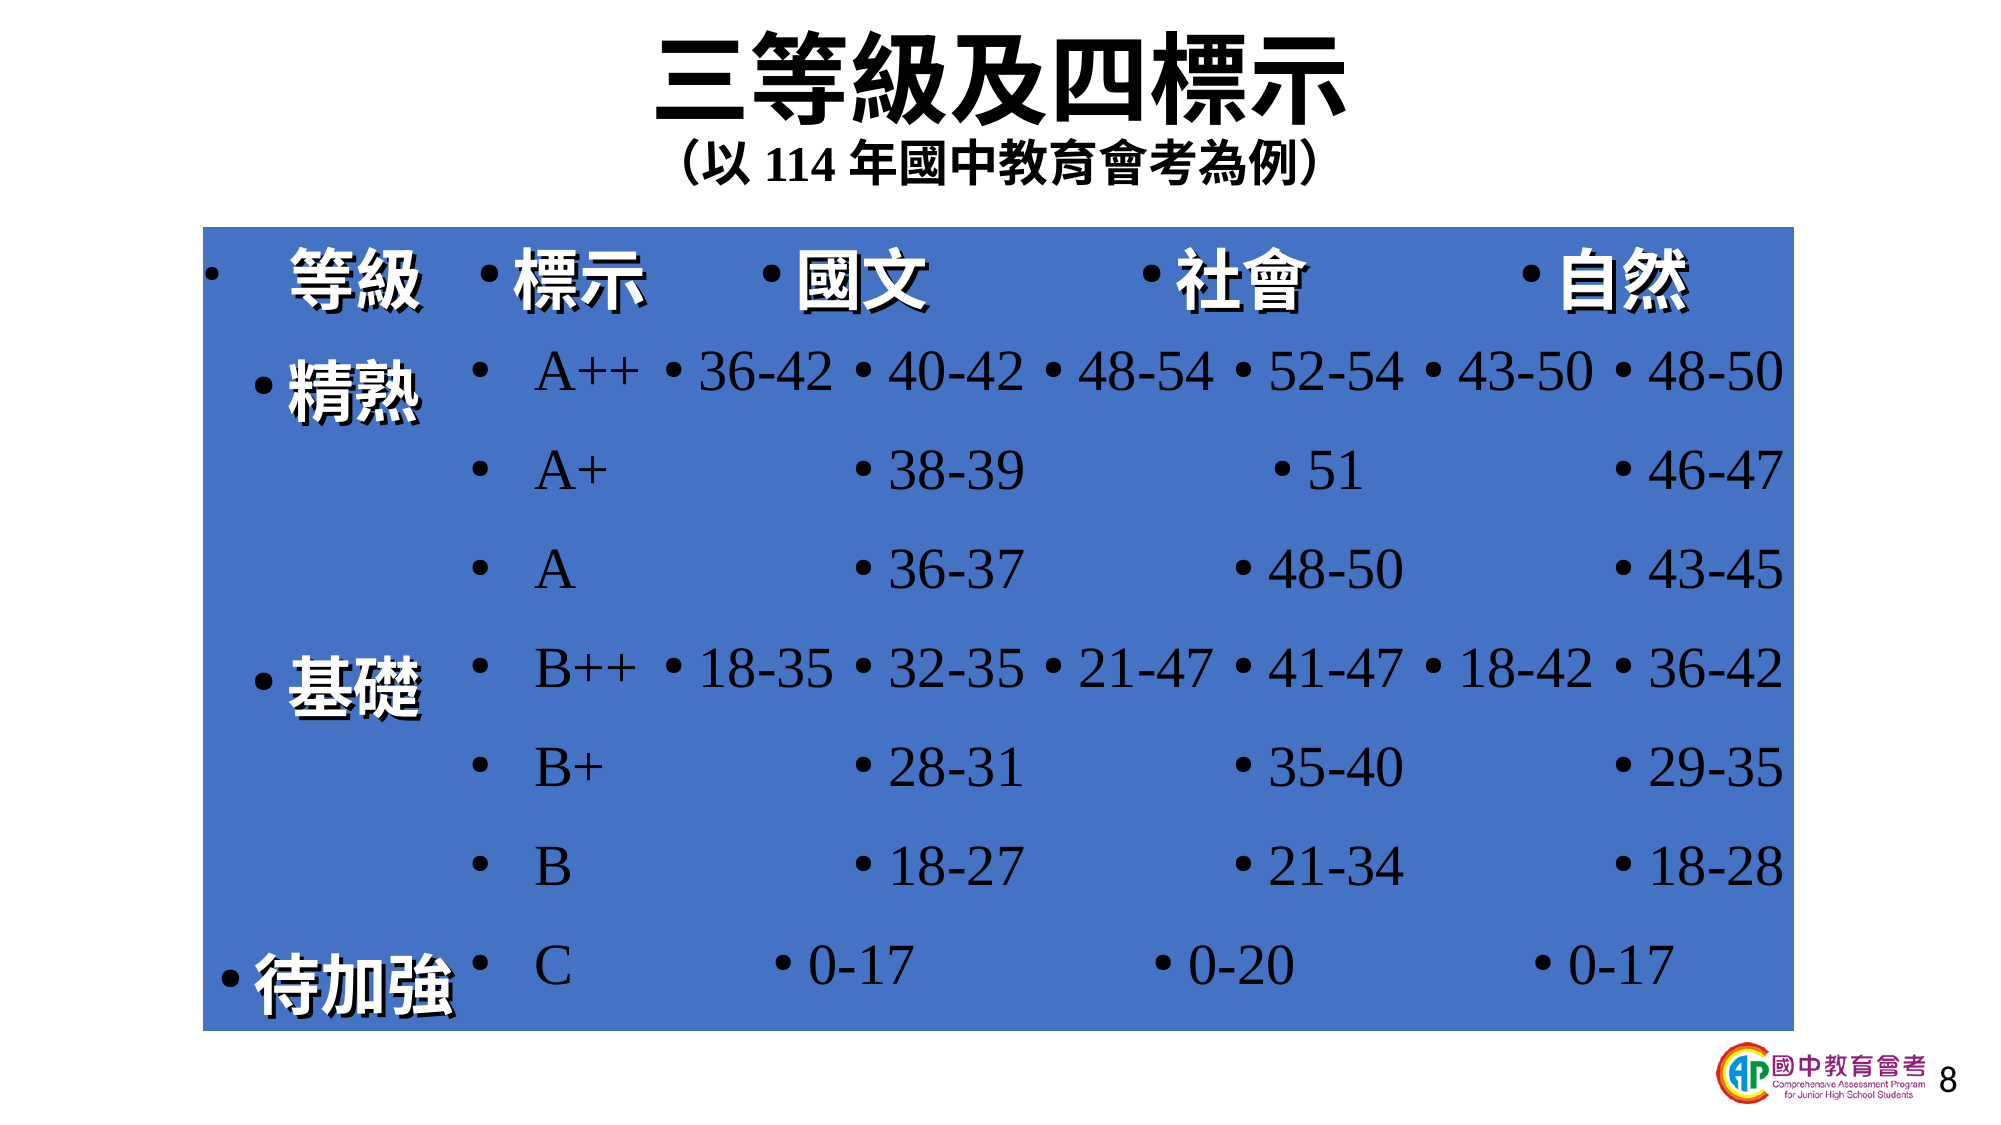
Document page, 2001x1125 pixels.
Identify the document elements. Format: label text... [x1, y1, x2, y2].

table_cell 18-28 [1604, 833, 1794, 932]
table_header 標示 [470, 227, 654, 339]
table_cell 基礎 [203, 635, 470, 932]
title 三等級及四標示 （以114年國中教育會考為例） [137, 2, 1863, 220]
table_cell B [470, 833, 654, 932]
table_cell 48-50 [1224, 537, 1414, 635]
table_cell B++ [470, 635, 654, 734]
table_cell 36-37 [844, 537, 1034, 635]
table_cell 48-54 [1034, 339, 1224, 635]
table_cell 46-47 [1604, 438, 1794, 537]
table_cell 28-31 [844, 734, 1034, 833]
table_cell 52-54 [1224, 339, 1414, 438]
text_box [1923, 1047, 2000, 1108]
table_cell 21-34 [1224, 833, 1414, 932]
table_header 國文 [654, 227, 1034, 339]
table_cell 35-40 [1224, 734, 1414, 833]
table_cell 待加強 [203, 932, 470, 1031]
table_header 等級 [203, 227, 470, 339]
table_cell A++ [470, 339, 654, 438]
table_cell C [470, 932, 654, 1031]
table_cell 40-42 [844, 339, 1034, 438]
table_cell 43-50 [1414, 339, 1604, 635]
table_cell 43-45 [1604, 537, 1794, 635]
table_cell A [470, 537, 654, 635]
table_cell 48-50 [1604, 339, 1794, 438]
table_cell 36-42 [1604, 635, 1794, 734]
table_cell 0-17 [654, 932, 1034, 1031]
table_cell 38-39 [844, 438, 1034, 537]
table_cell 精熟 [203, 339, 470, 635]
table_cell 32-35 [844, 635, 1034, 734]
table_cell 0-17 [1414, 932, 1794, 1031]
table_cell 41-47 [1224, 635, 1414, 734]
table_cell 18-42 [1414, 635, 1604, 932]
table_cell B+ [470, 734, 654, 833]
table_header 自然 [1414, 227, 1794, 339]
table_cell 29-35 [1604, 734, 1794, 833]
table_cell 18-35 [654, 635, 844, 932]
table_cell A+ [470, 438, 654, 537]
table_header 社會 [1034, 227, 1414, 339]
table_cell 18-27 [844, 833, 1034, 932]
table_cell 21-47 [1034, 635, 1224, 932]
table_cell 0-20 [1034, 932, 1414, 1031]
table_cell 36-42 [654, 339, 844, 635]
table_cell 51 [1224, 438, 1414, 537]
